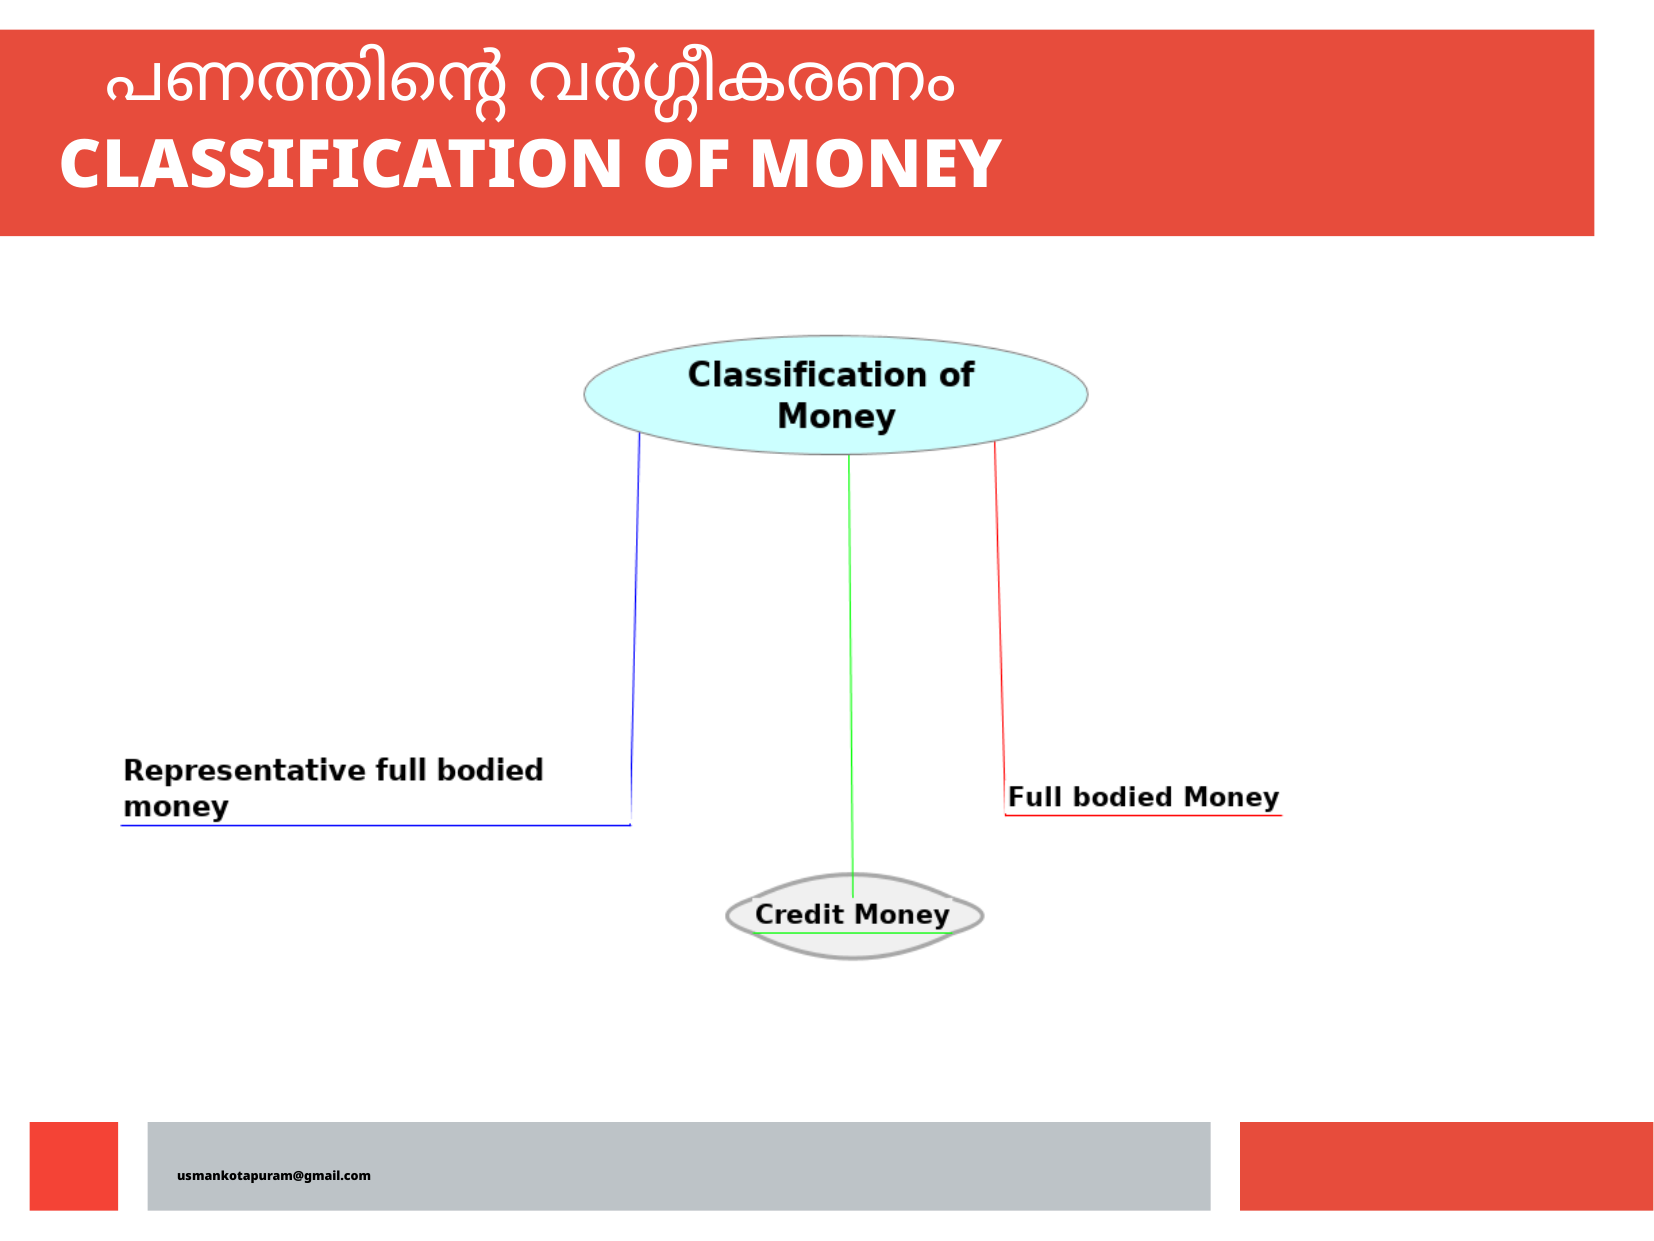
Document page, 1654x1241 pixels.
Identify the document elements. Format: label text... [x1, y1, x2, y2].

title പണത്തിന്റെ വർഗ്ഗീകരണം CLASSIFICATION OF MONEY [59, 44, 1595, 207]
picture [11, 262, 1571, 1040]
